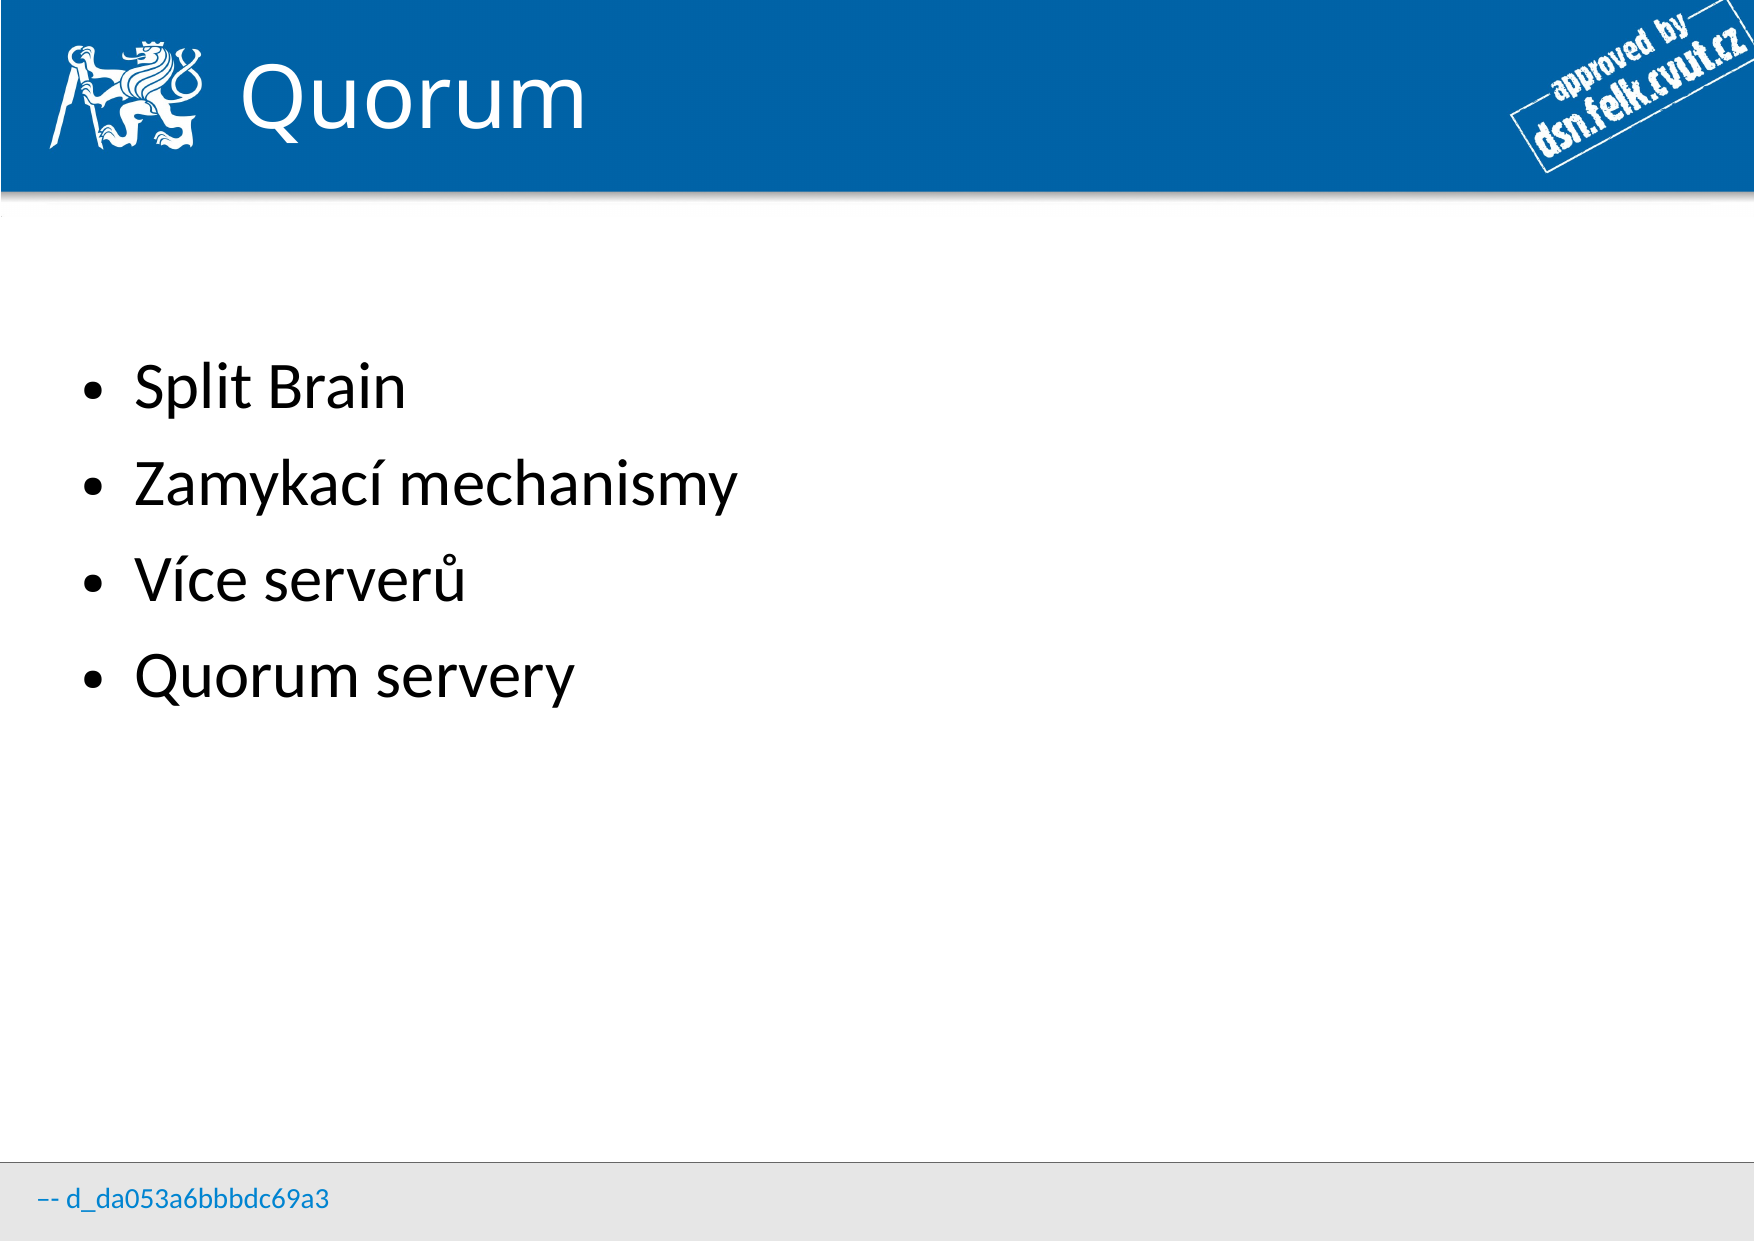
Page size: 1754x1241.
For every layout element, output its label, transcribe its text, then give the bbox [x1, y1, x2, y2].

title Quorum [238, 0, 1512, 188]
list Split Brain Zamykací mechanismy Více serverů Quorum servery [63, 358, 1678, 1175]
picture [1, 0, 1754, 217]
